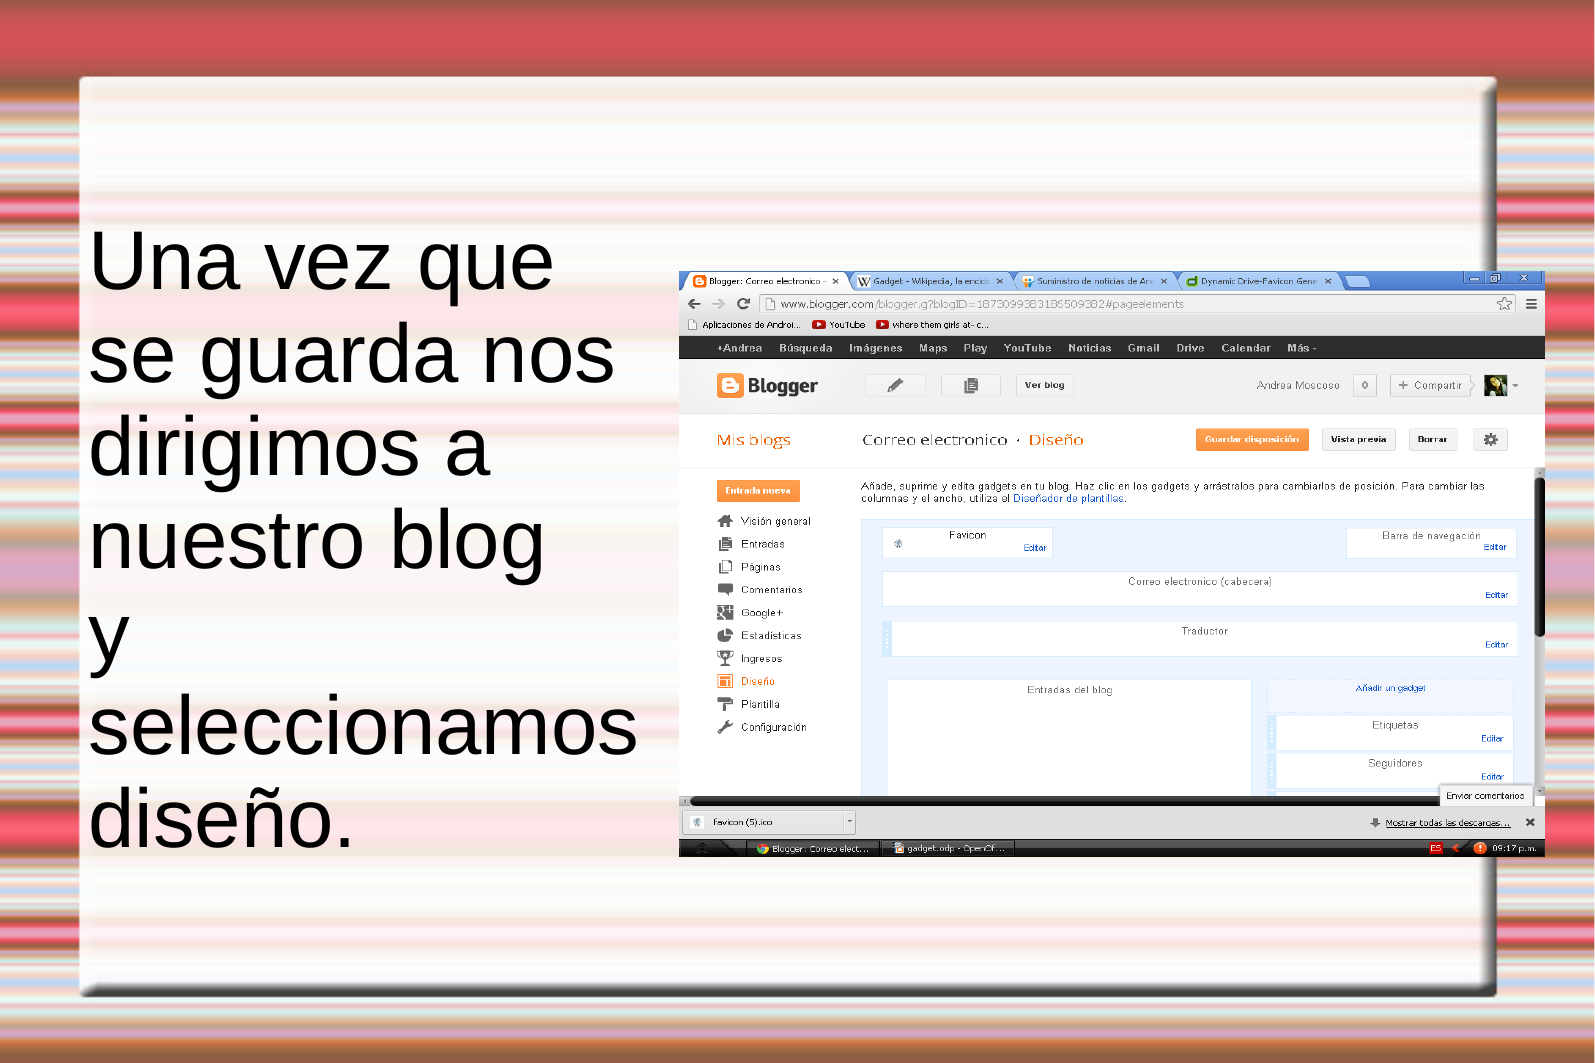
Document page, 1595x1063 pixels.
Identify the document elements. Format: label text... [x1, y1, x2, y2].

title Una vez que se guarda nos dirigimos a nuestro blog y seleccionamos diseño. [88, 105, 650, 975]
picture [0, 0, 1595, 1063]
